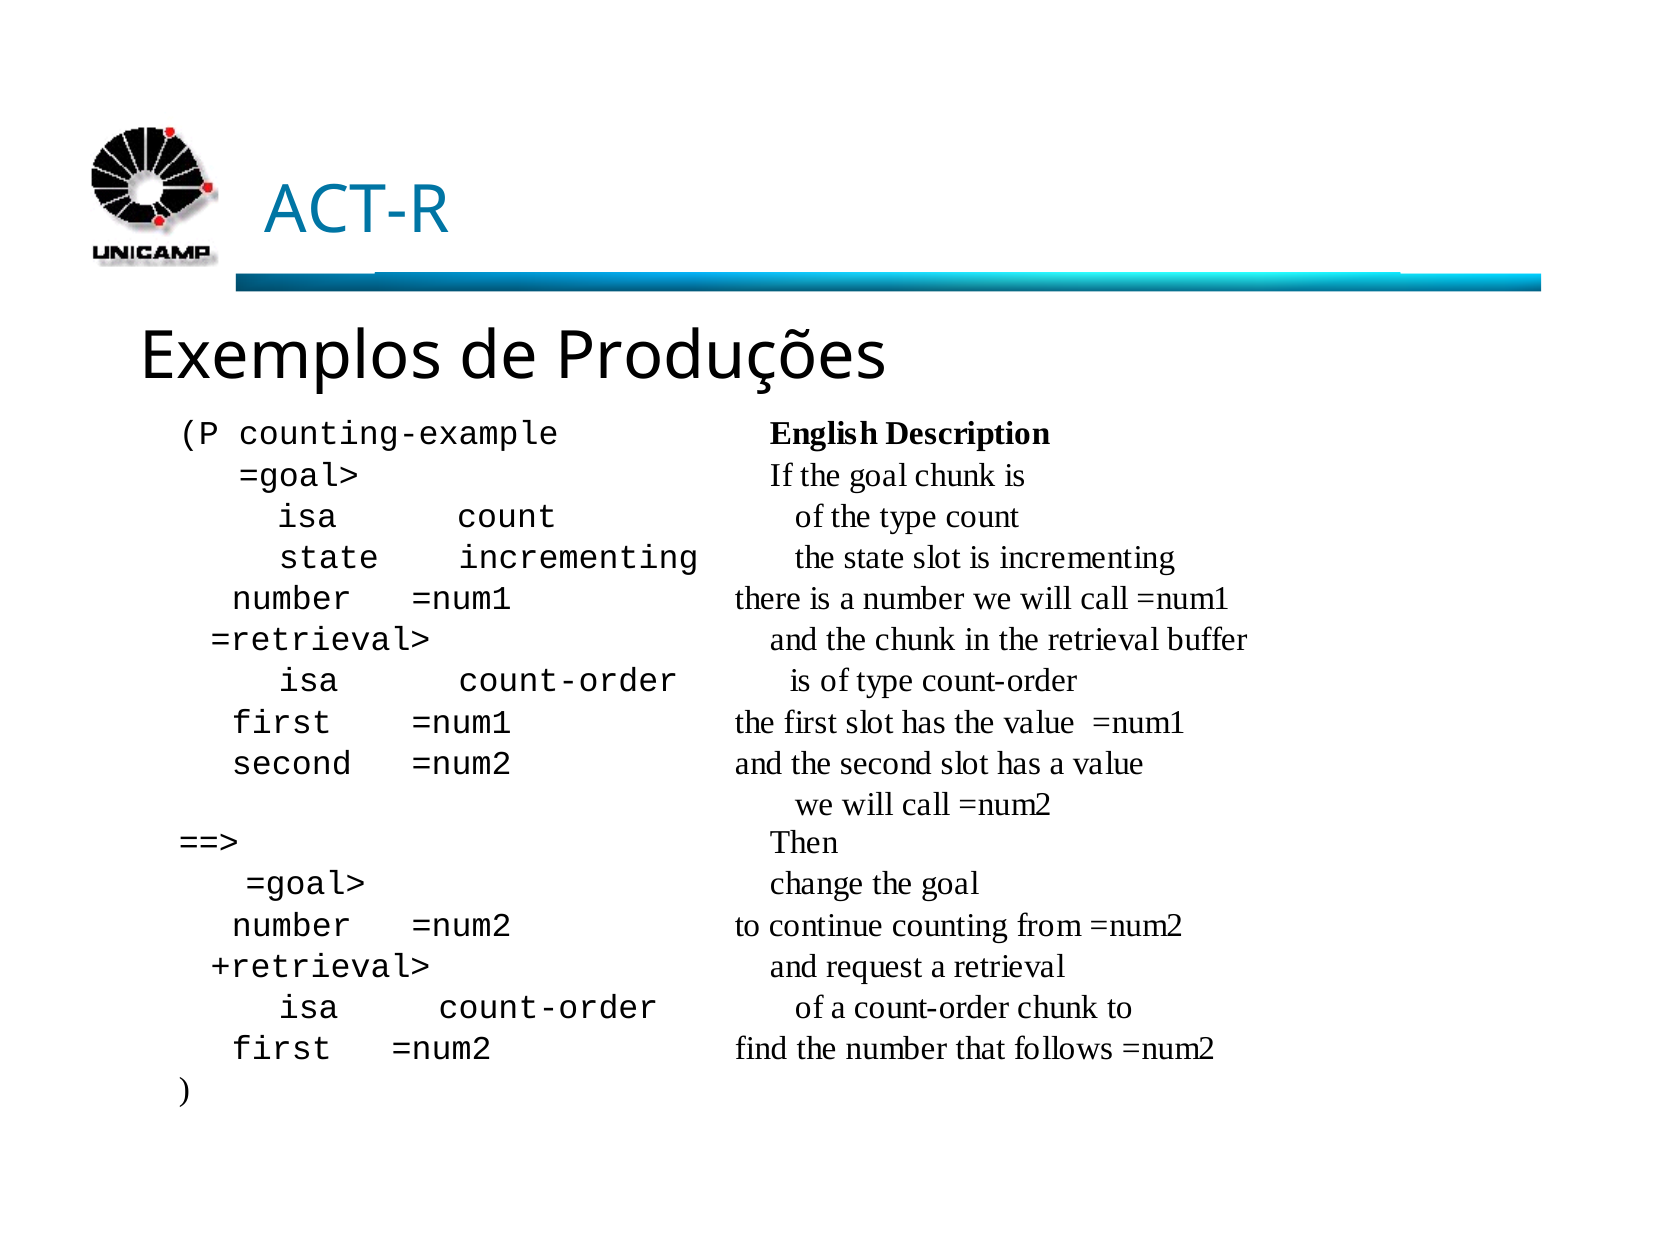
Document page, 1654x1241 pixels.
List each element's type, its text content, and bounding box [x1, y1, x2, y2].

picture [125, 272, 1654, 295]
chart [177, 414, 1517, 1124]
title ACT-R [264, 57, 1534, 250]
list Exemplos de Produções [121, 309, 1534, 1167]
